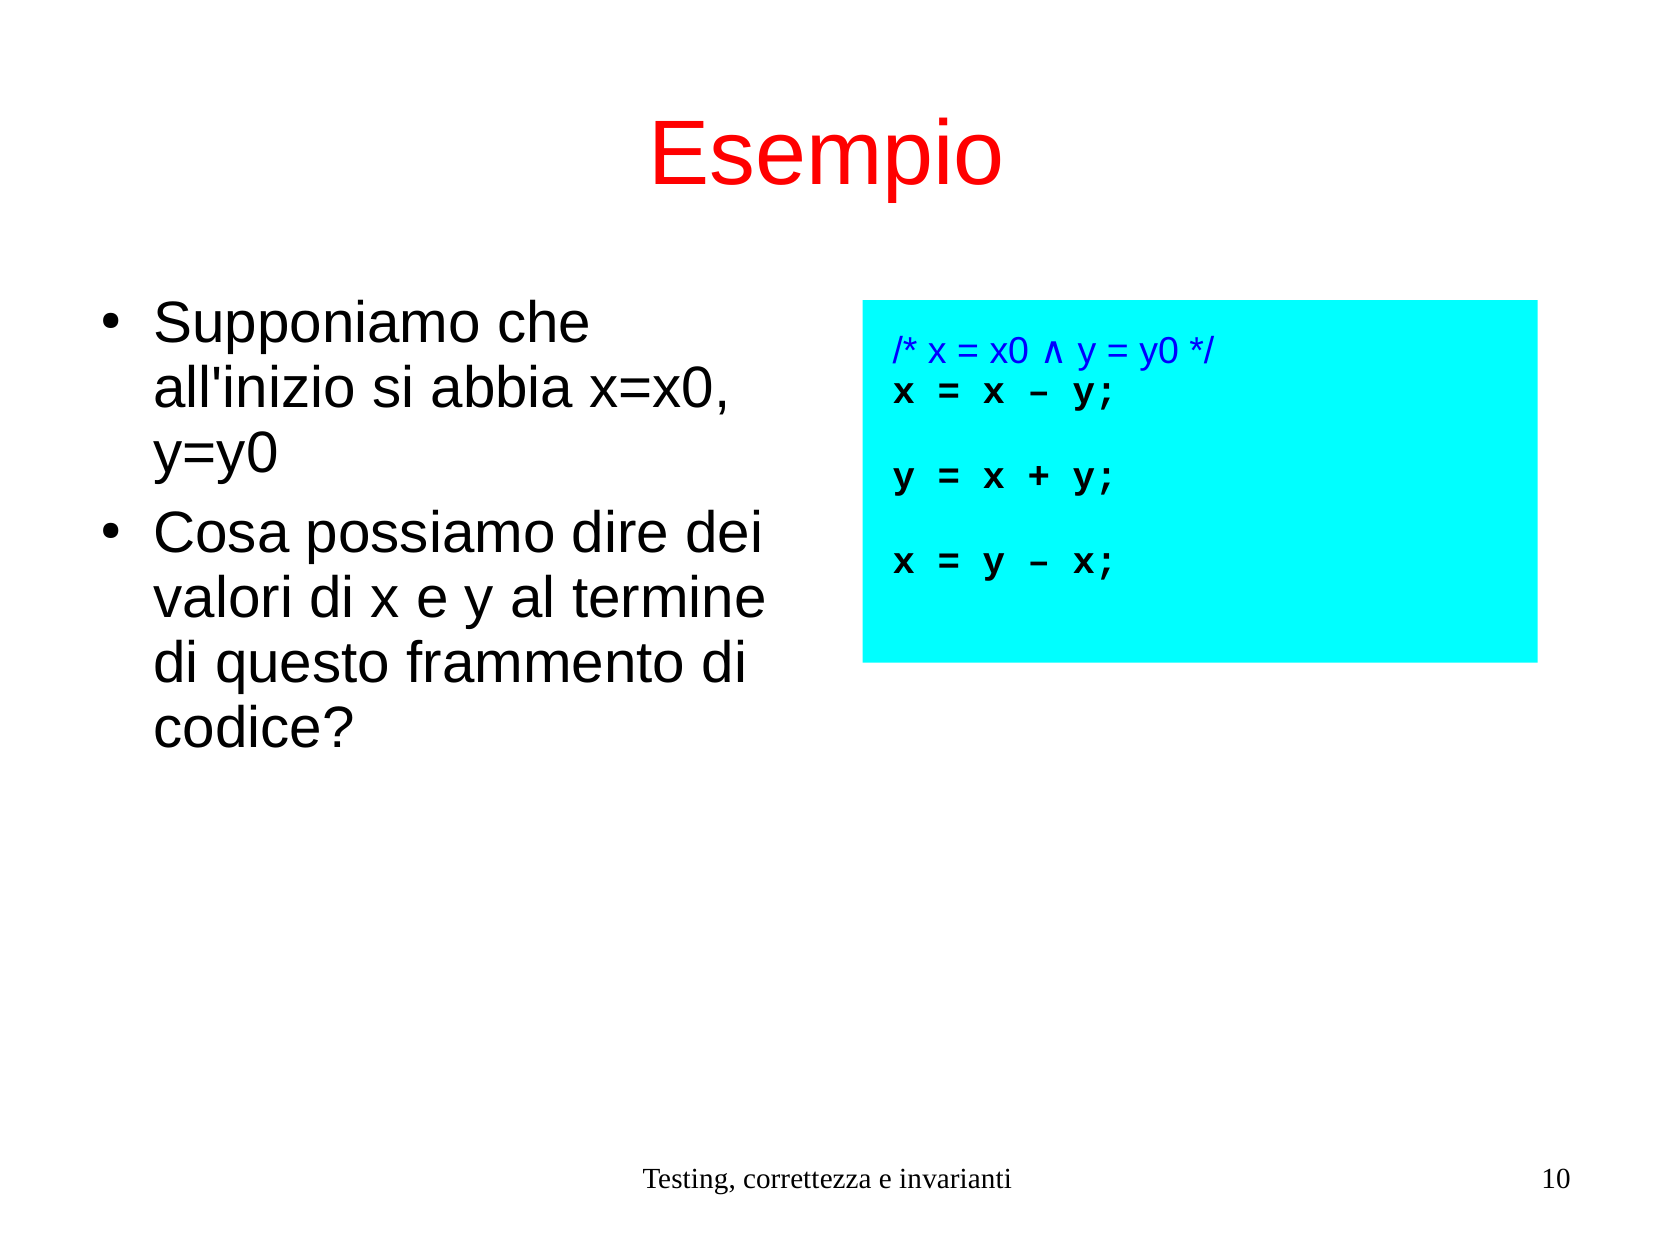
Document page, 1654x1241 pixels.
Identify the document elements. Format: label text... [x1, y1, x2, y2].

title Esempio [82, 49, 1571, 257]
list Supponiamo che all'inizio si abbia x=x0, y=y0 Cosa possiamo dire dei valori di x e y al termine di questo frammento di codice? [82, 290, 809, 1126]
text_box /* x = x0 ∧ y = y0 */ x = x – y; y = x + y; x = y – x; [862, 300, 1538, 663]
